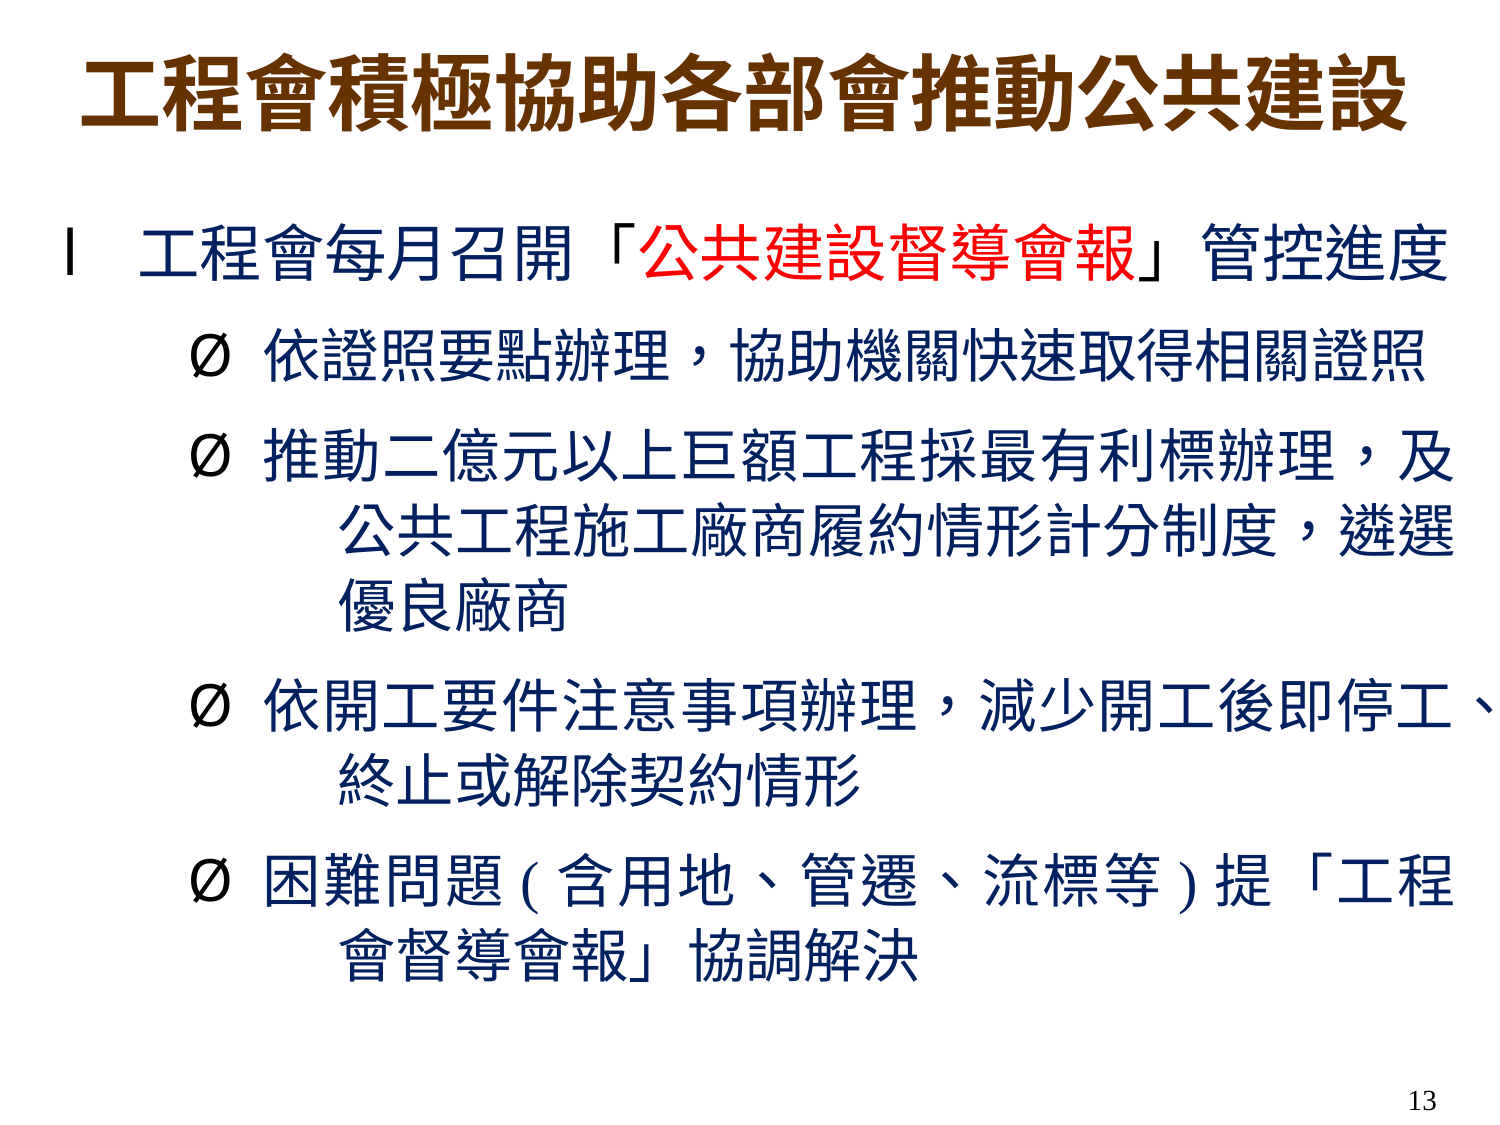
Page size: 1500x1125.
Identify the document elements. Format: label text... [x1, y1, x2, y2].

text_box 工程會每月召開「公共建設督導會報」管控進度 依證照要點辦理，協助機關快速取得相關證照 推動二億元以上巨額工程採最有利標辦理，及公共工程施工廠商履約情形計分制度，遴選優良廠商 依開工要件注意事項辦理，減少開工後即停工、終止或解除契約情形 困難問題(含用地、管遷、流標等)提「工程會督導會報」協調解決 [18, 190, 1471, 997]
title 工程會積極協助各部會推動公共建設 [17, 33, 1471, 144]
